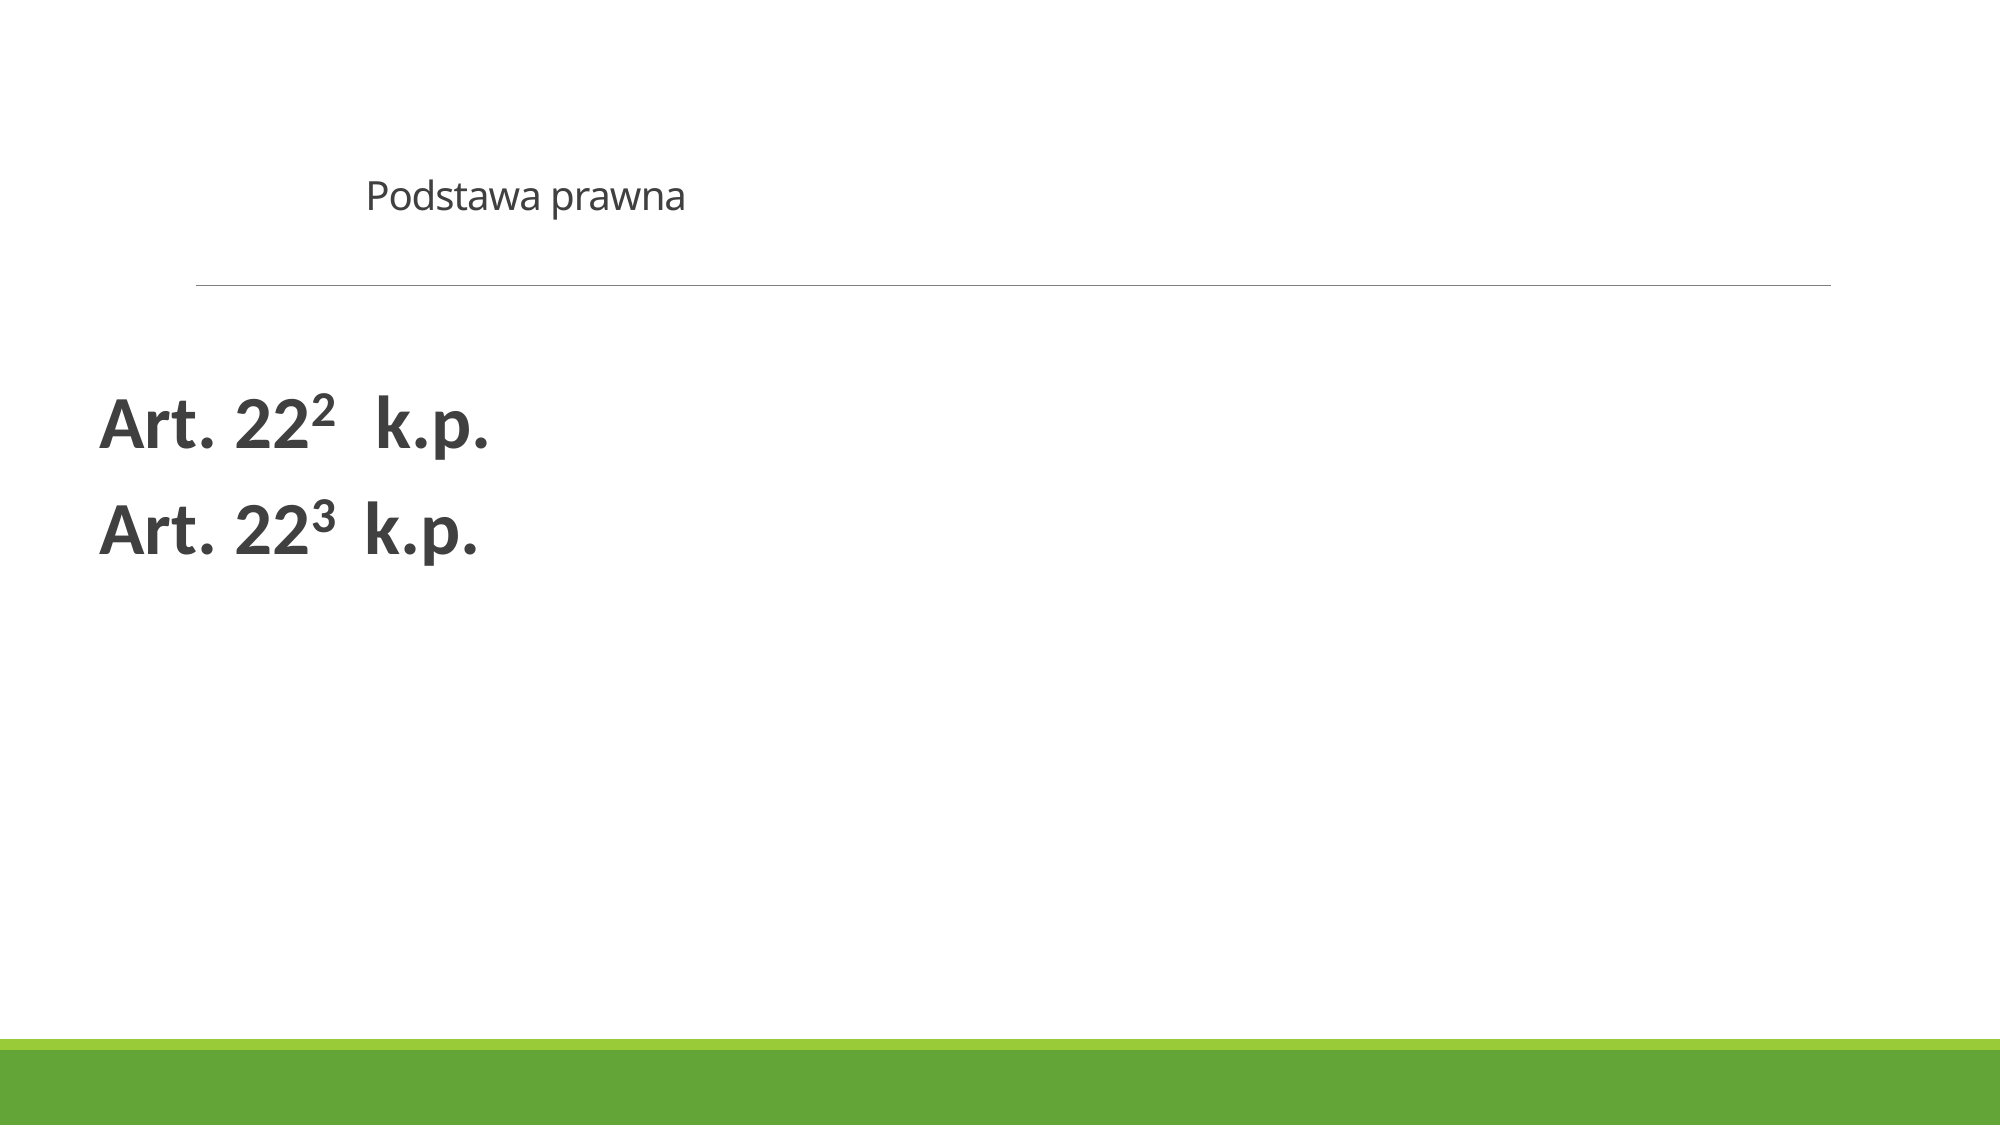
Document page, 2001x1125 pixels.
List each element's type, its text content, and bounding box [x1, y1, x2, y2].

title Podstawa prawna [350, 169, 1688, 226]
list Art. 222 k.p. Art. 223 k.p. [82, 376, 1937, 1125]
